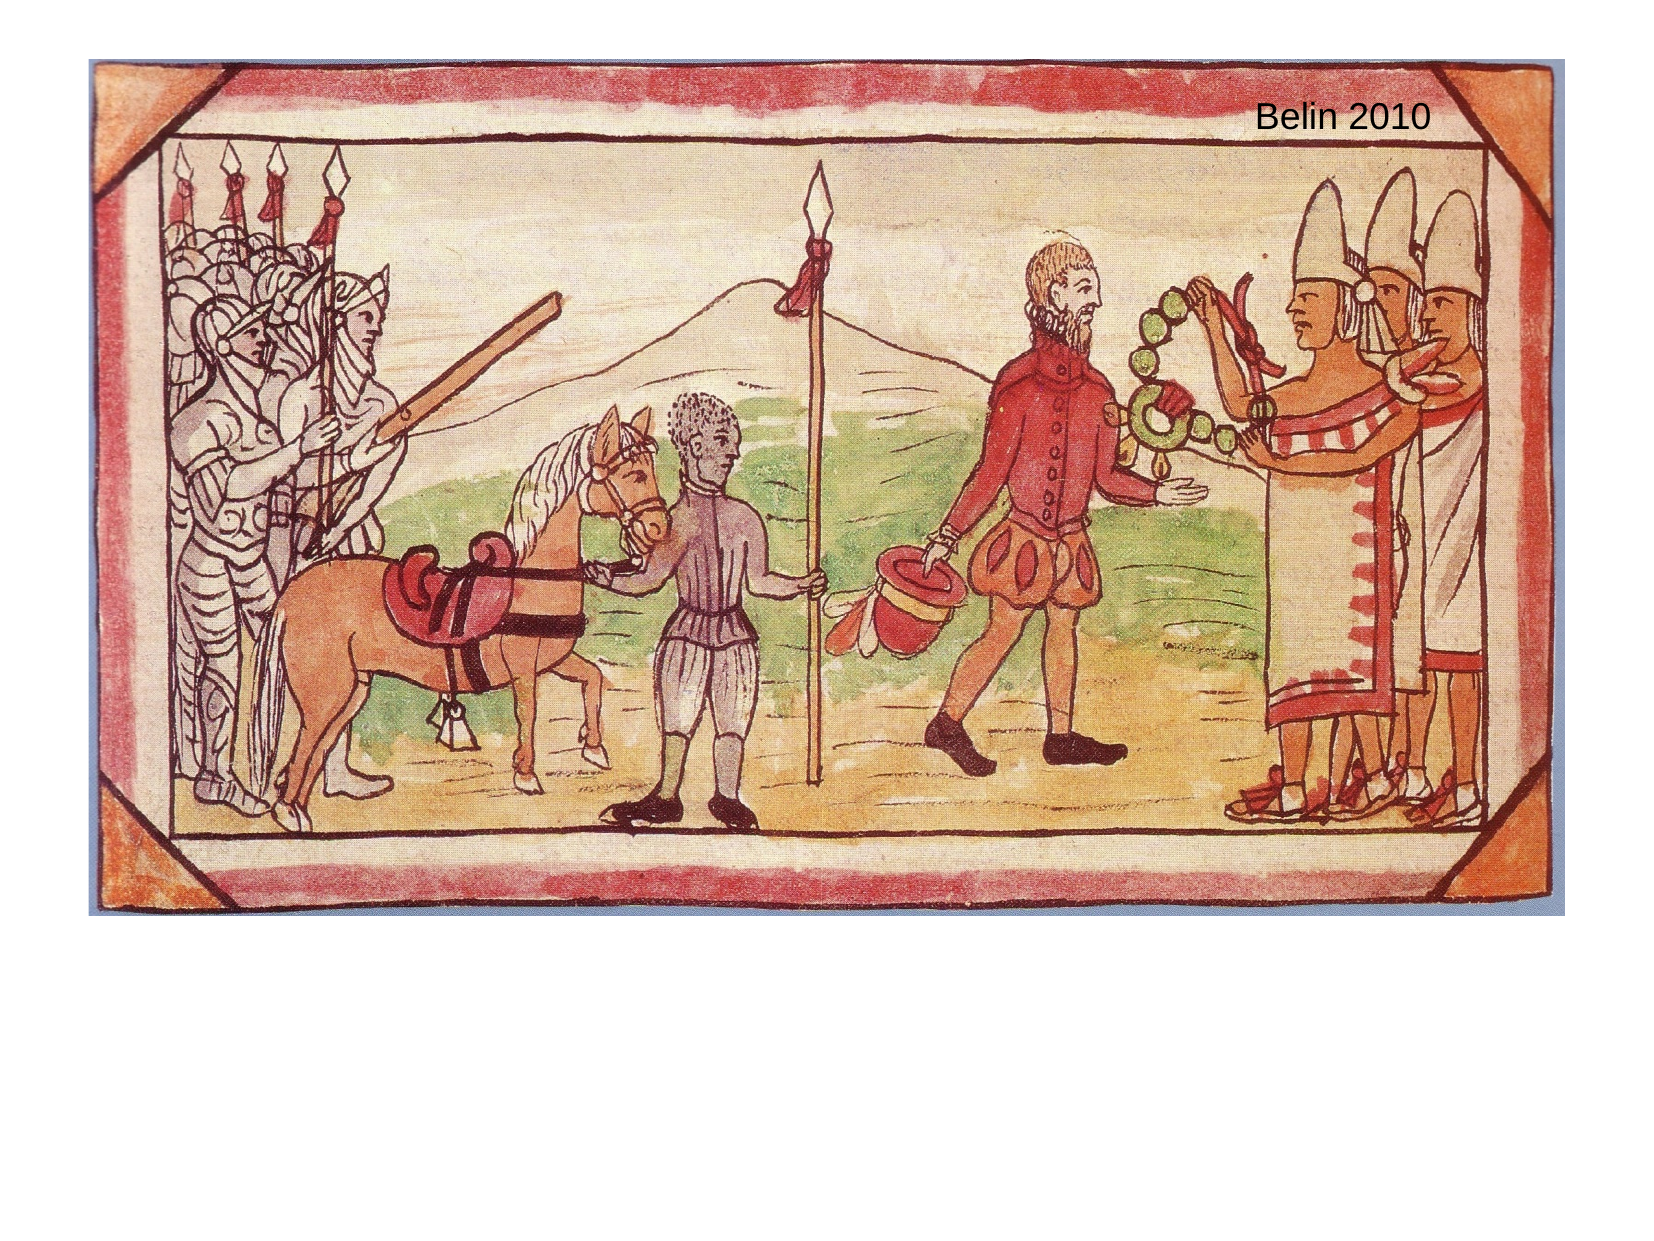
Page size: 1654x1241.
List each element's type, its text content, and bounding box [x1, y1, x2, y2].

picture [88, 59, 1565, 916]
text_box Belin 2010 [1240, 88, 1477, 146]
